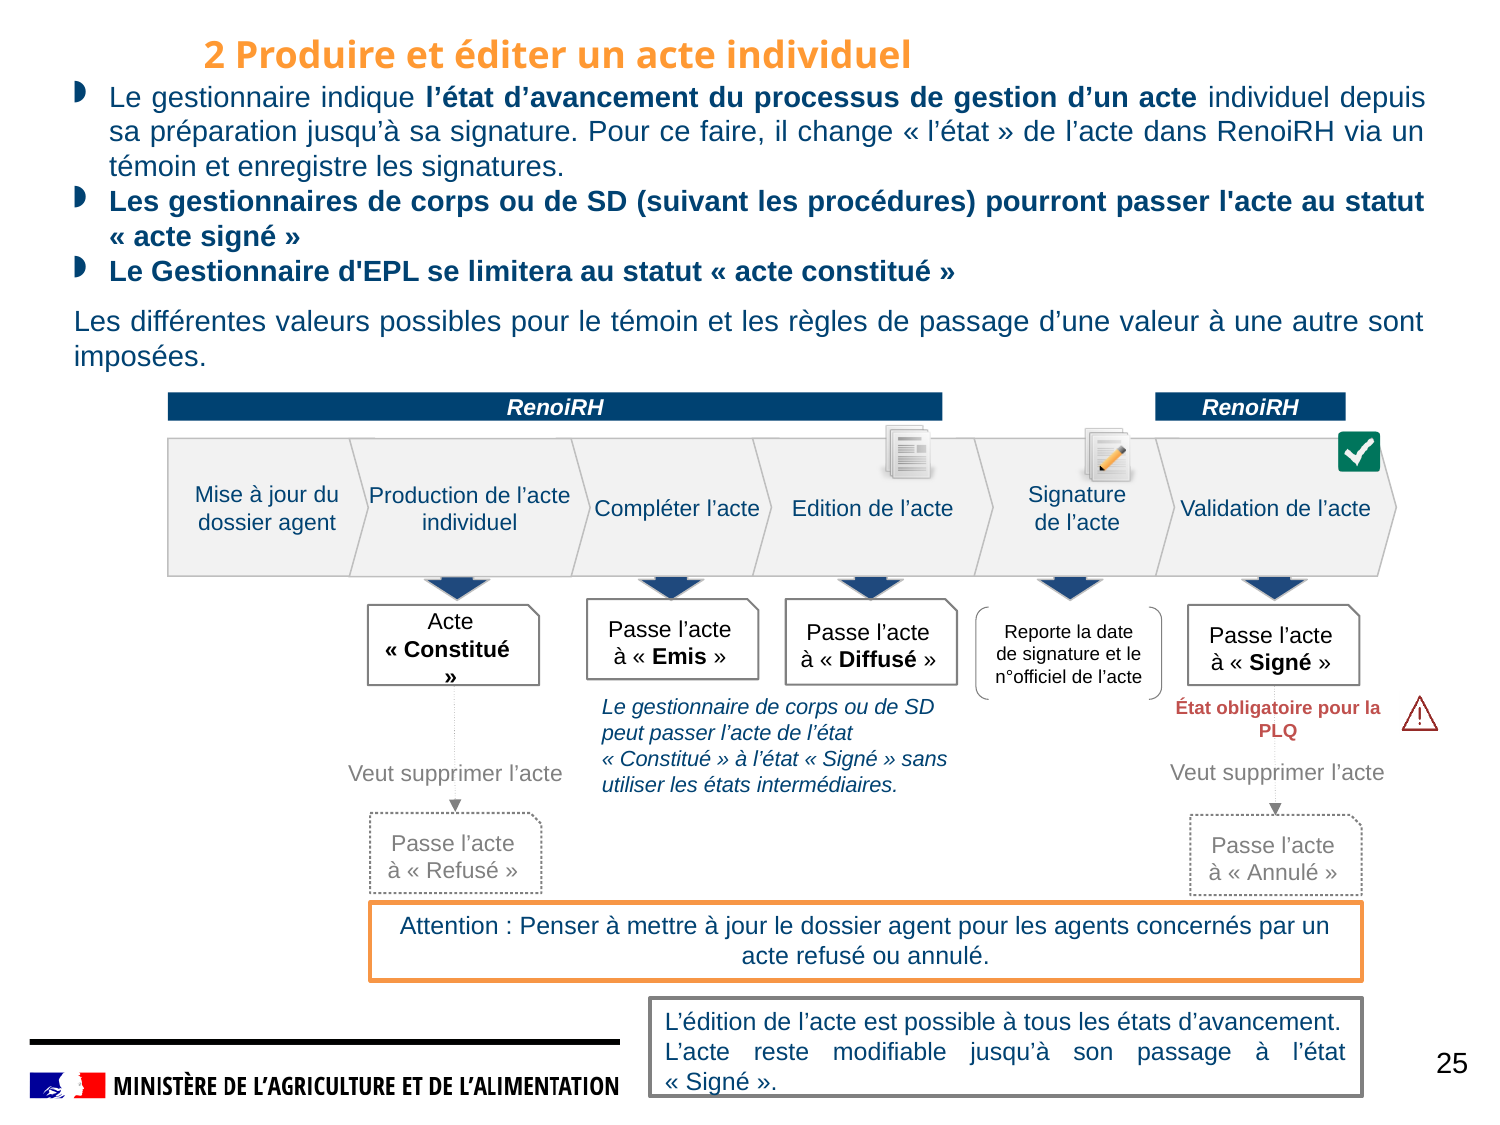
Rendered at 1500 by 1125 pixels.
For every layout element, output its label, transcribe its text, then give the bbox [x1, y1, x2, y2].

text_box 2 Produire et éditer un acte individuel [188, 23, 1323, 95]
text_box Acte « Constitué » [367, 604, 540, 686]
text_box Le gestionnaire indique l’état d’avancement du processus de gestion d’un acte individuel depuis sa préparation jusqu’à sa signature. Pour ce faire, il change « l’état » de l’acte dans RenoiRH via un témoin et enregistre les signatures. Les gestionnaires de corps ou de SD (suivant les procédures) pourront passer l'acte au statut « acte signé » Le Gestionnaire d'EPL se limitera au statut « acte constitué » Les différentes valeurs possibles pour le témoin et les règles de passage d’une valeur à une autre sont imposées. [59, 70, 1441, 312]
text_box Le gestionnaire de corps ou de SD peut passer l’acte de l’état « Constitué » à l’état « Signé » sans utiliser les états intermédiaires. [587, 685, 964, 783]
picture [1399, 691, 1439, 734]
text_box Passe l’acte à « Signé » [1188, 604, 1360, 686]
text_box [837, 577, 904, 599]
text_box Production de l’acte individuel [349, 438, 591, 577]
text_box Attention : Penser à mettre à jour le dossier agent pour les agents concernés par un acte refusé ou annulé. [370, 902, 1362, 981]
picture [1304, 401, 1414, 501]
text_box [1241, 577, 1308, 601]
text_box Signature de l’acte [975, 438, 1174, 577]
text_box Validation de l’acte [1155, 438, 1397, 577]
picture [870, 418, 945, 490]
text_box Passe l’acte à « Emis » [587, 599, 759, 680]
text_box Veut supprimer l’acte [1155, 749, 1401, 794]
text_box Reporte la date de signature et le n°officiel de l’acte [975, 607, 1162, 700]
text_box Passe l’acte à « Refusé » [370, 813, 542, 894]
text_box Passe l’acte à « Annulé » [1190, 814, 1362, 896]
text_box Edition de l’acte [752, 438, 994, 577]
text_box [638, 577, 704, 599]
text_box Passe l’acte à « Diffusé » [785, 599, 957, 685]
text_box RenoiRH [1155, 392, 1346, 421]
text_box Mise à jour du dossier agent [167, 438, 368, 577]
text_box Compléter l’acte [572, 438, 771, 577]
text_box [424, 577, 490, 601]
text_box [1037, 577, 1103, 601]
text_box État obligatoire pour la PLQ [1158, 688, 1399, 728]
picture [1069, 421, 1145, 493]
text_box RenoiRH [167, 392, 943, 421]
text_box Veut supprimer l’acte [333, 751, 579, 796]
text_box L’édition de l’acte est possible à tous les états d’avancement. L’acte reste modifiable jusqu’à son passage à l’état « Signé ». [650, 998, 1362, 1097]
picture [29, 1039, 620, 1099]
